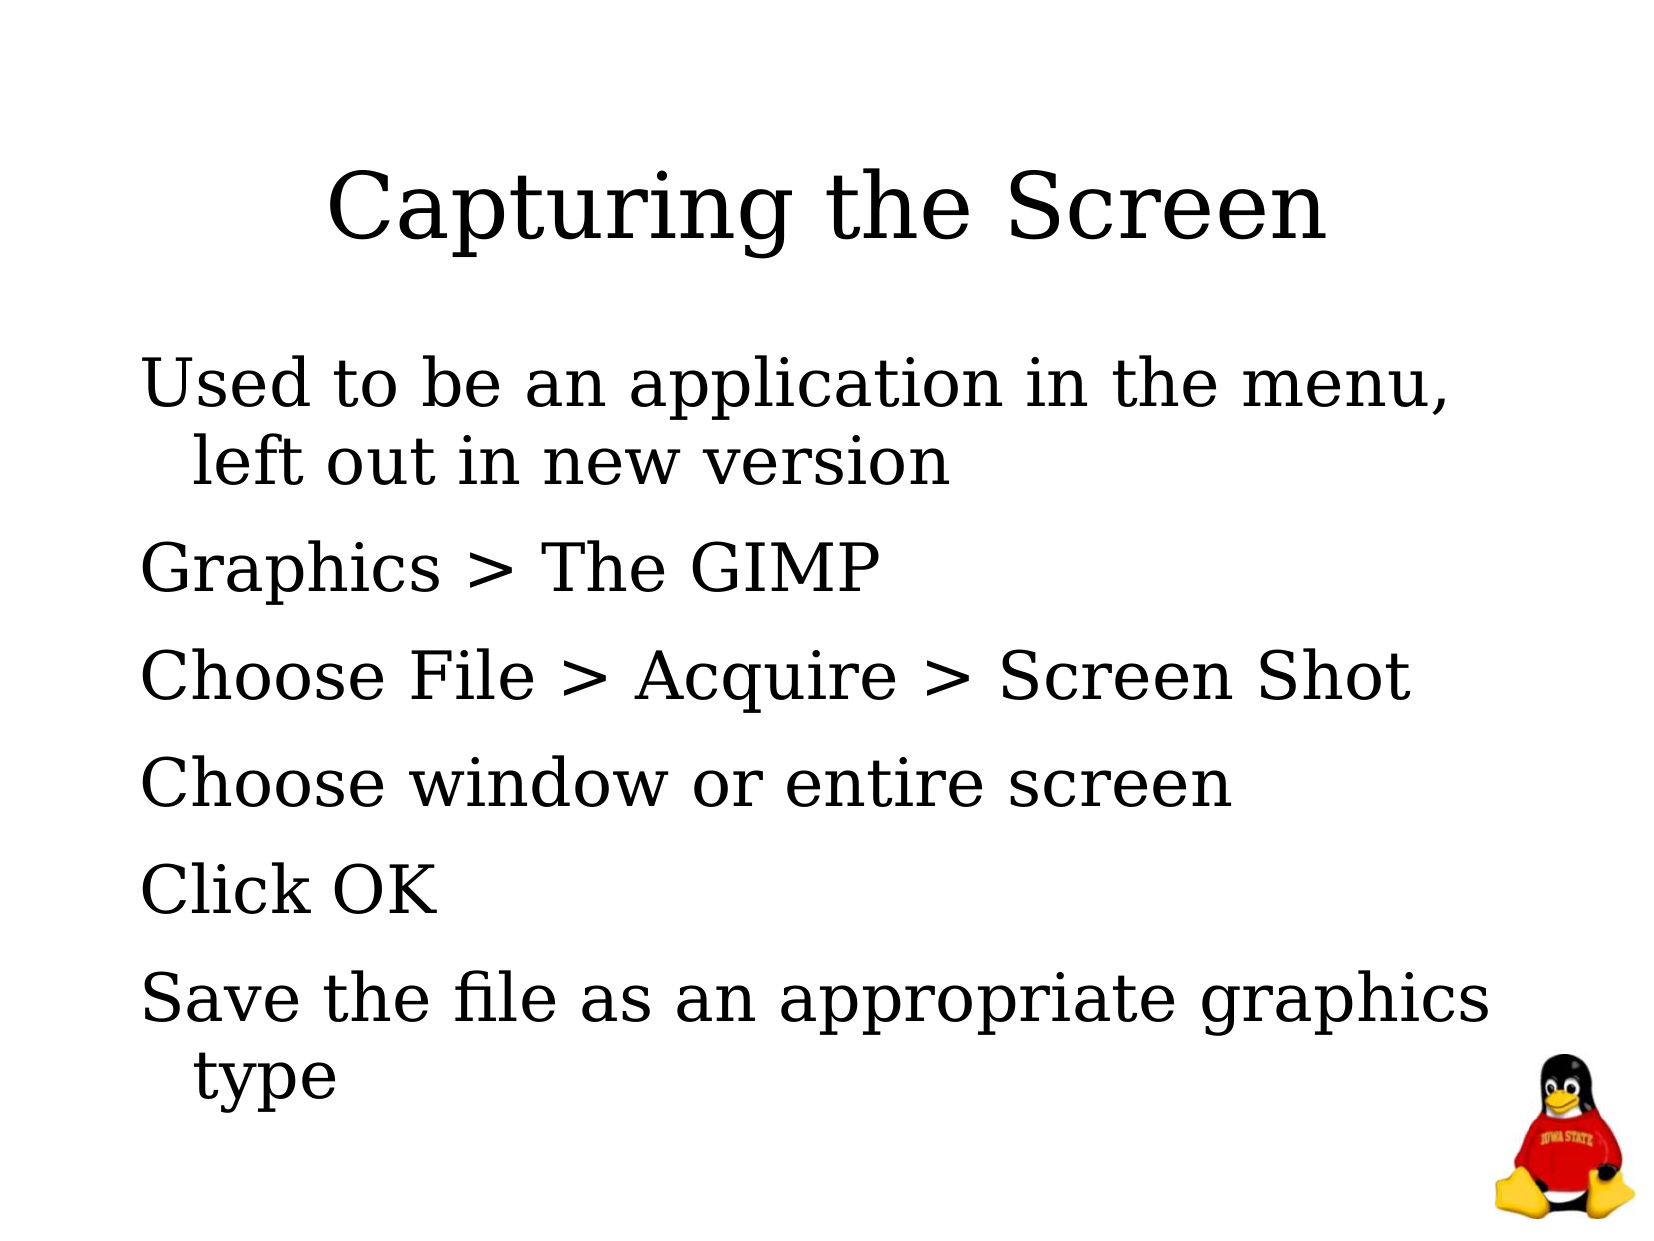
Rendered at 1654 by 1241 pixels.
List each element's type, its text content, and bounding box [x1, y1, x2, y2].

picture [1495, 1054, 1635, 1219]
list Used to be an application in the menu, left out in new version Graphics > The GIMP Choose File > Acquire > Screen Shot Choose window or entire screen Click OK Save the file as an appropriate graphics type [121, 344, 1534, 1127]
title Capturing the Screen [121, 102, 1534, 311]
